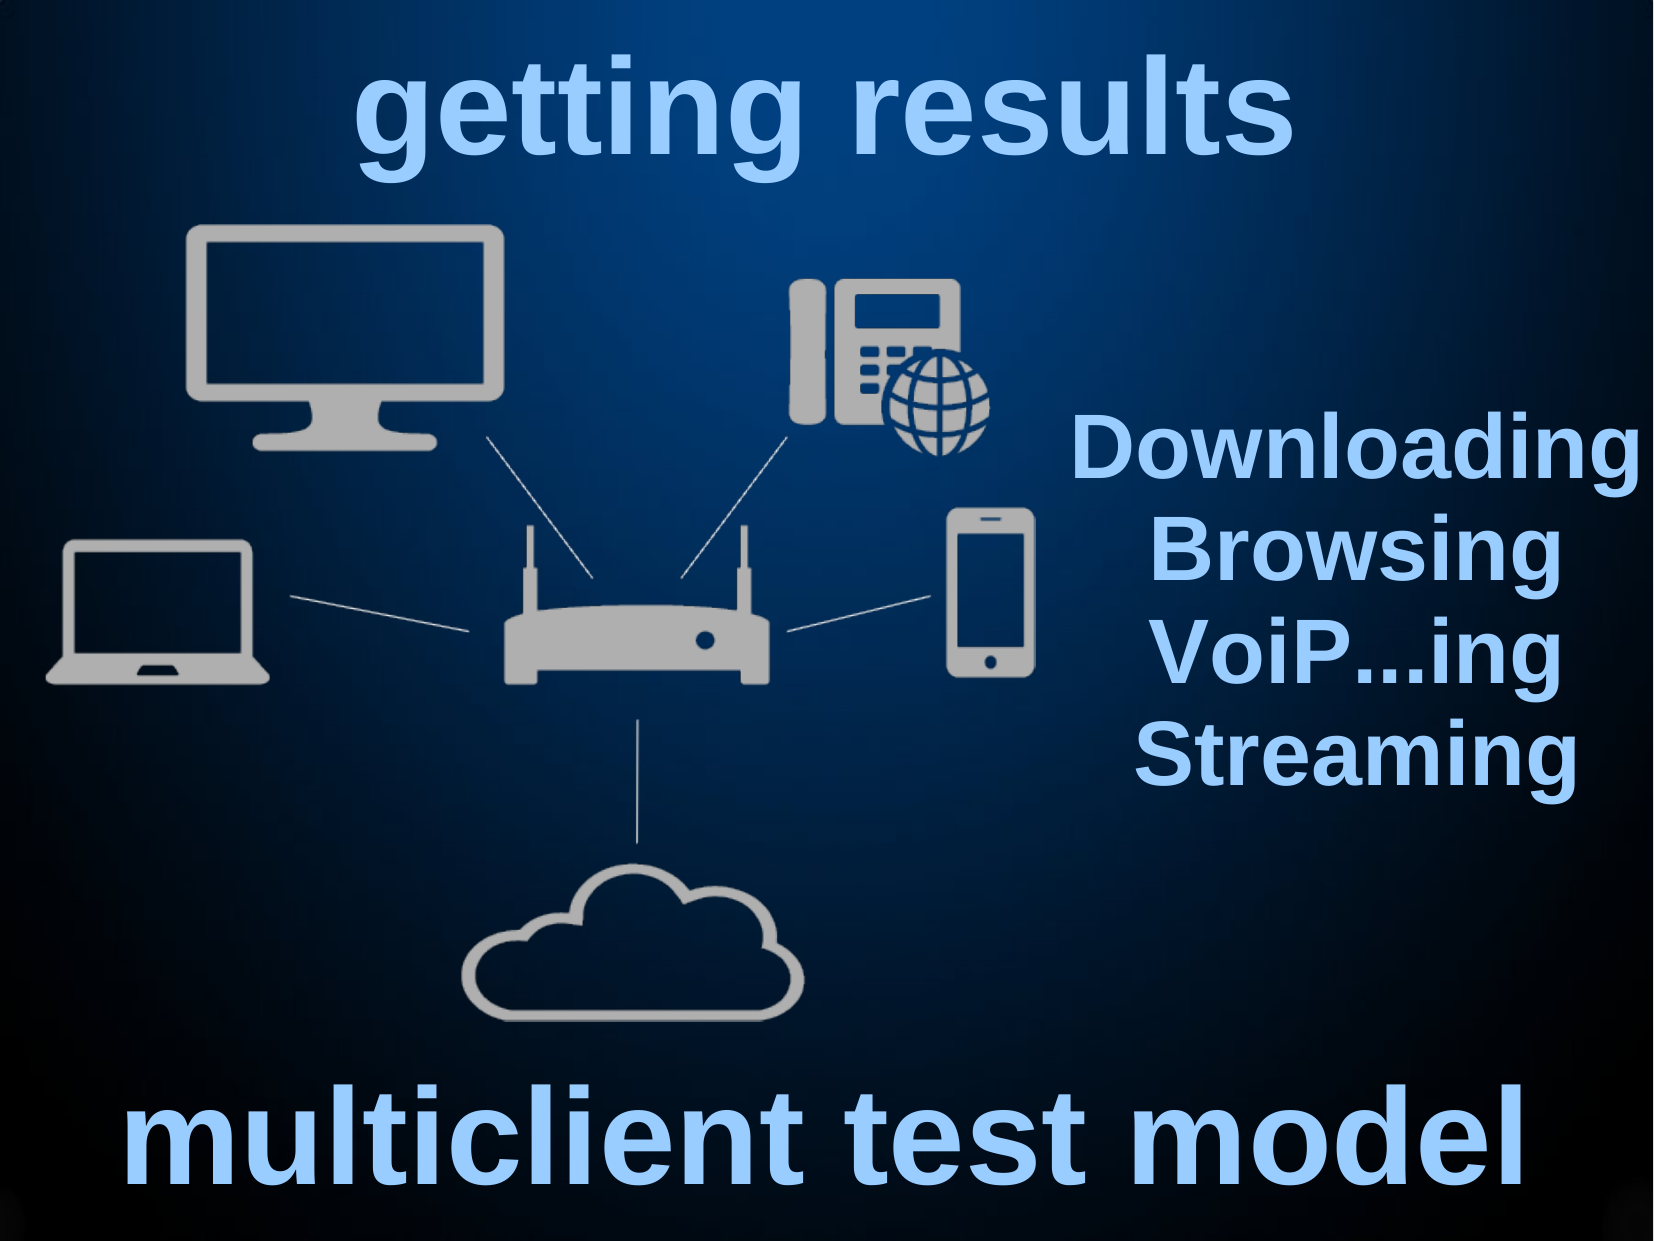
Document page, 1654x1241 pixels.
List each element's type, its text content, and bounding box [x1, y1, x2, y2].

picture [0, 0, 1654, 1241]
title getting results [0, 2, 1651, 211]
title Downloading Browsing VoiP...ing Streaming [1065, 210, 1651, 1066]
picture [0, 211, 1065, 1033]
title multiclient test model [0, 1033, 1651, 1241]
